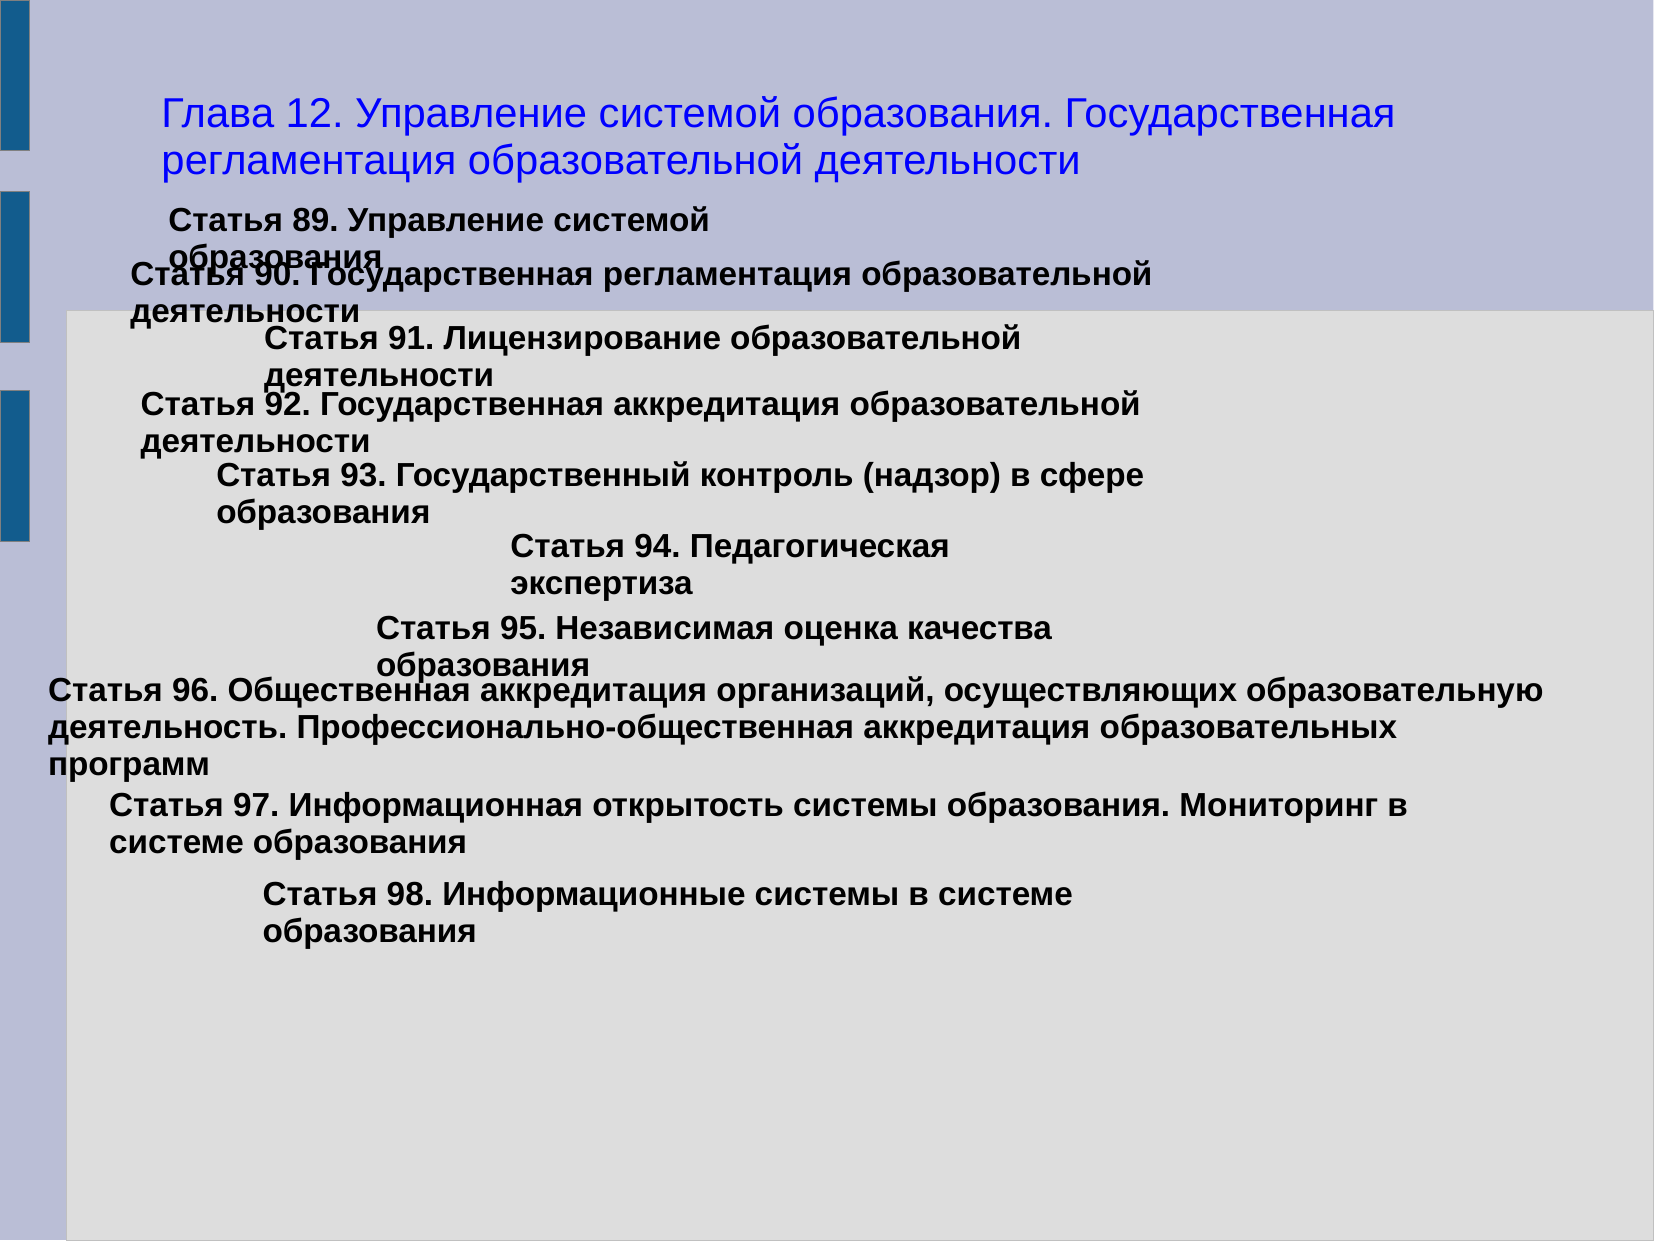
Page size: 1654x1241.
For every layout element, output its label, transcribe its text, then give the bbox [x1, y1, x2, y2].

text_box Статья 98. Информационные системы в системе образования [248, 867, 1312, 969]
text_box Глава 12. Управление системой образования. Государственная регламентация образовательной деятельности [146, 82, 1560, 192]
text_box Статья 89. Управление системой образования [153, 194, 948, 248]
text_box Статья 93. Государственный контроль (надзор) в сфере образования [201, 448, 1382, 550]
text_box Статья 91. Лицензирование образовательной деятельности [249, 312, 1276, 377]
text_box Статья 92. Государственная аккредитация образовательной деятельности [125, 377, 1394, 479]
text_box Статья 96. Общественная аккредитация организаций, осуществляющих образовательную деятельность. Профессионально-общественная аккредитация образовательных программ [33, 663, 1583, 804]
text_box Статья 97. Информационная открытость системы образования. Мониторинг в системе образования [94, 779, 1567, 919]
text_box Статья 95. Независимая оценка качества образования [361, 602, 1291, 663]
text_box Статья 94. Педагогическая экспертиза [495, 519, 1157, 602]
text_box Статья 90. Государственная регламентация образовательной деятельности [115, 248, 1406, 349]
